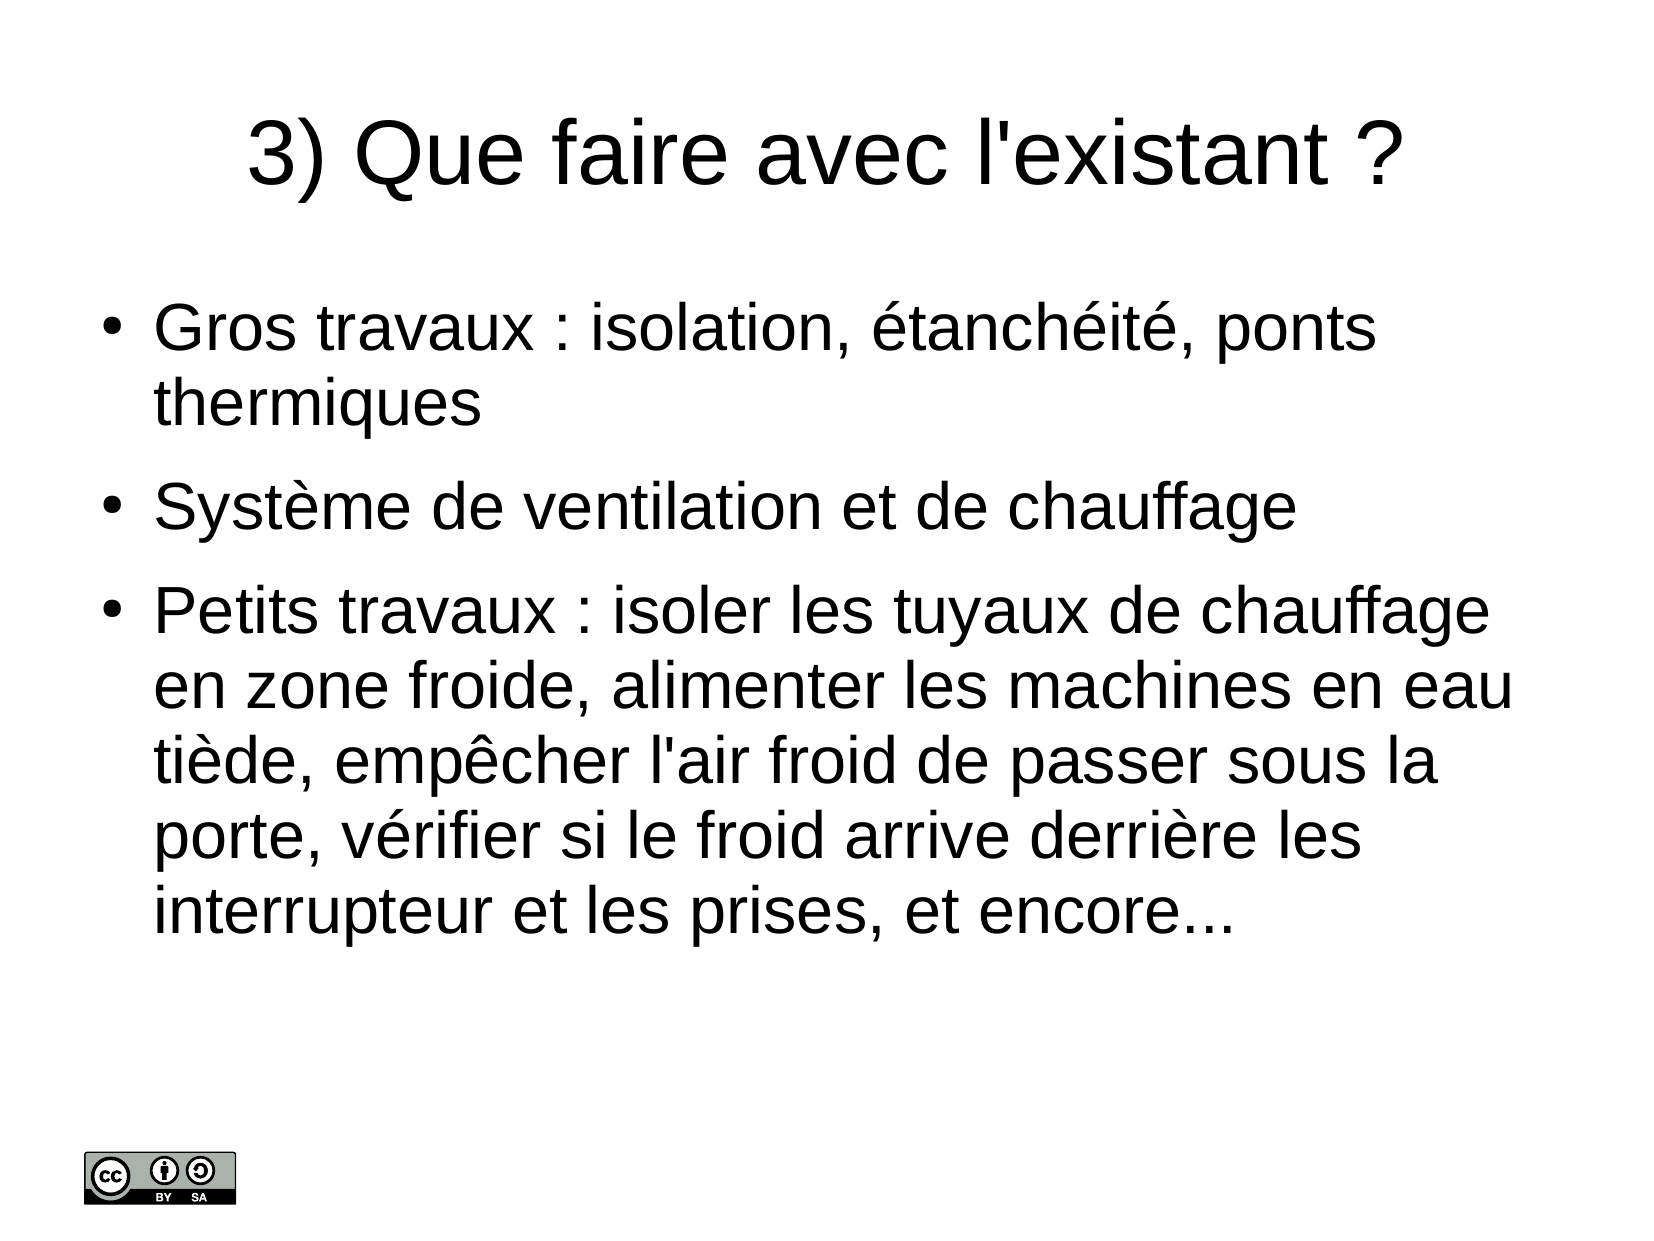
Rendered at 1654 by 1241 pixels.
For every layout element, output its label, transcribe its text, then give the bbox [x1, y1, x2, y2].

title 3) Que faire avec l'existant ? [82, 49, 1571, 257]
list Gros travaux : isolation, étanchéité, ponts thermiques Système de ventilation et de chauffage Petits travaux : isoler les tuyaux de chauffage en zone froide, alimenter les machines en eau tiède, empêcher l'air froid de passer sous la porte, vérifier si le froid arrive derrière les interrupteur et les prises, et encore... [82, 290, 1538, 1010]
